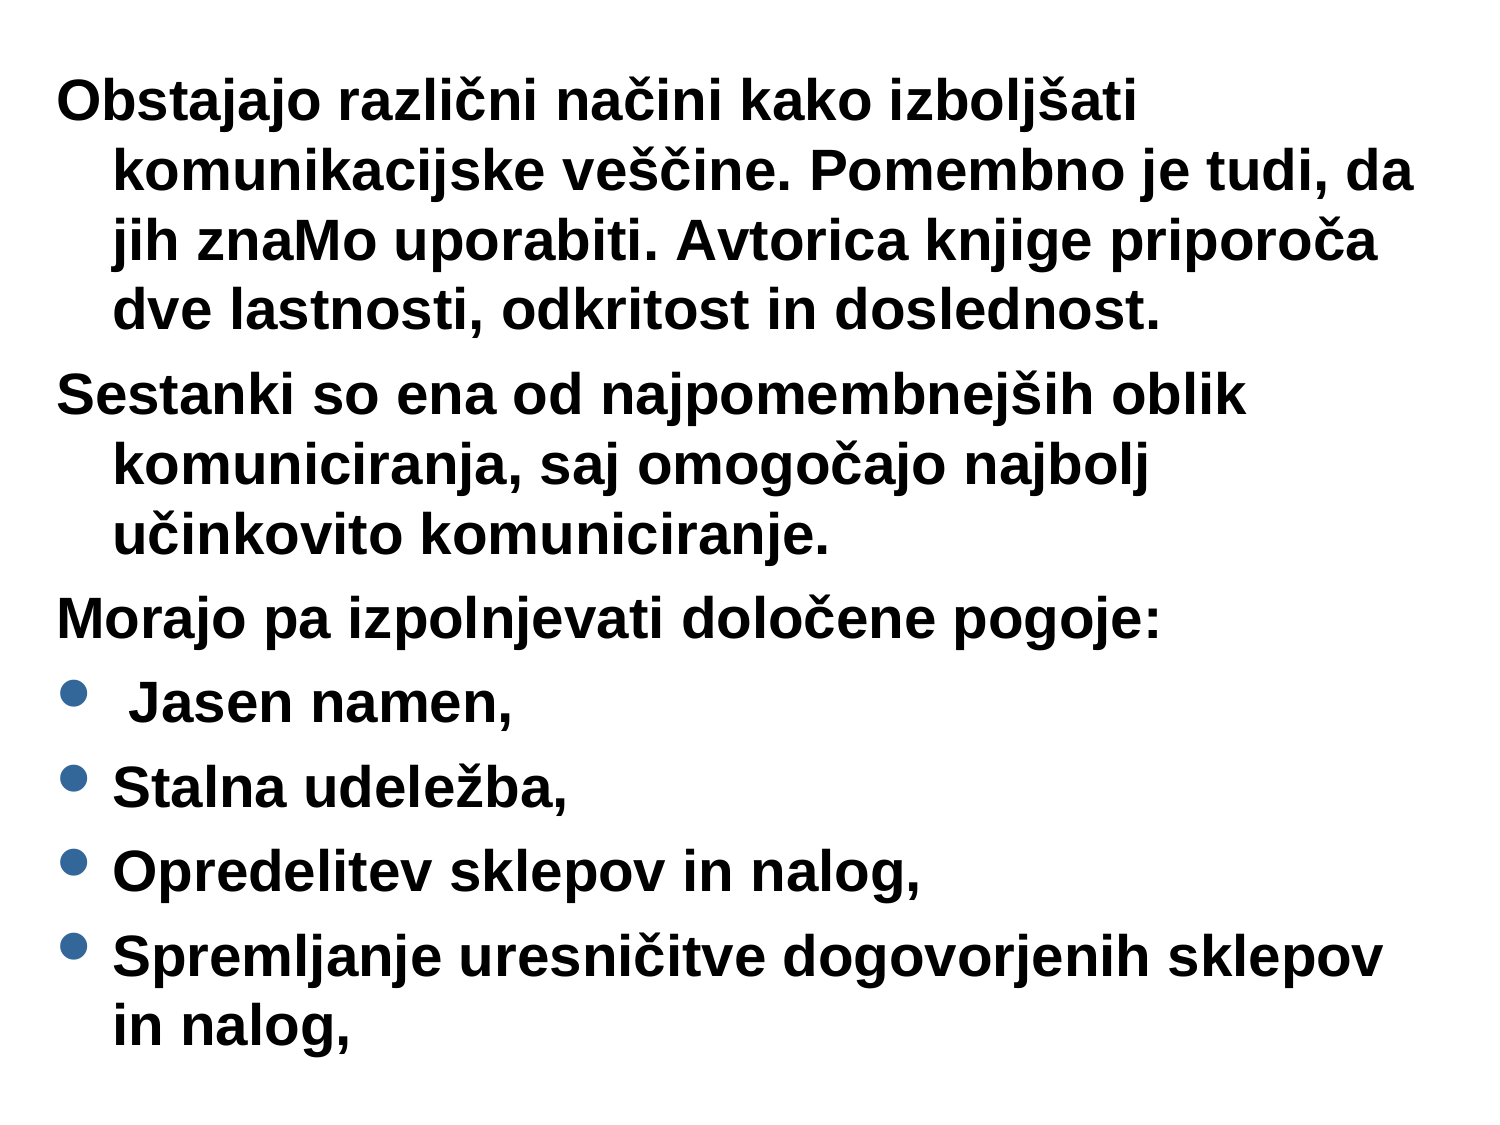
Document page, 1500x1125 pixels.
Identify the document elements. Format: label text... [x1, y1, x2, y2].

list Obstajajo različni načini kako izboljšati komunikacijske veščine. Pomembno je tudi, da jih znaMo uporabiti. Avtorica knjige priporoča dve lastnosti, odkritost in doslednost. Sestanki so ena od najpomembnejših oblik komuniciranja, saj omogočajo najbolj učinkovito komuniciranje. Morajo pa izpolnjevati določene pogoje: Jasen namen, Stalna udeležba, Opredelitev sklepov in nalog, Spremljanje uresničitve dogovorjenih sklepov in nalog, [41, 54, 1459, 1094]
